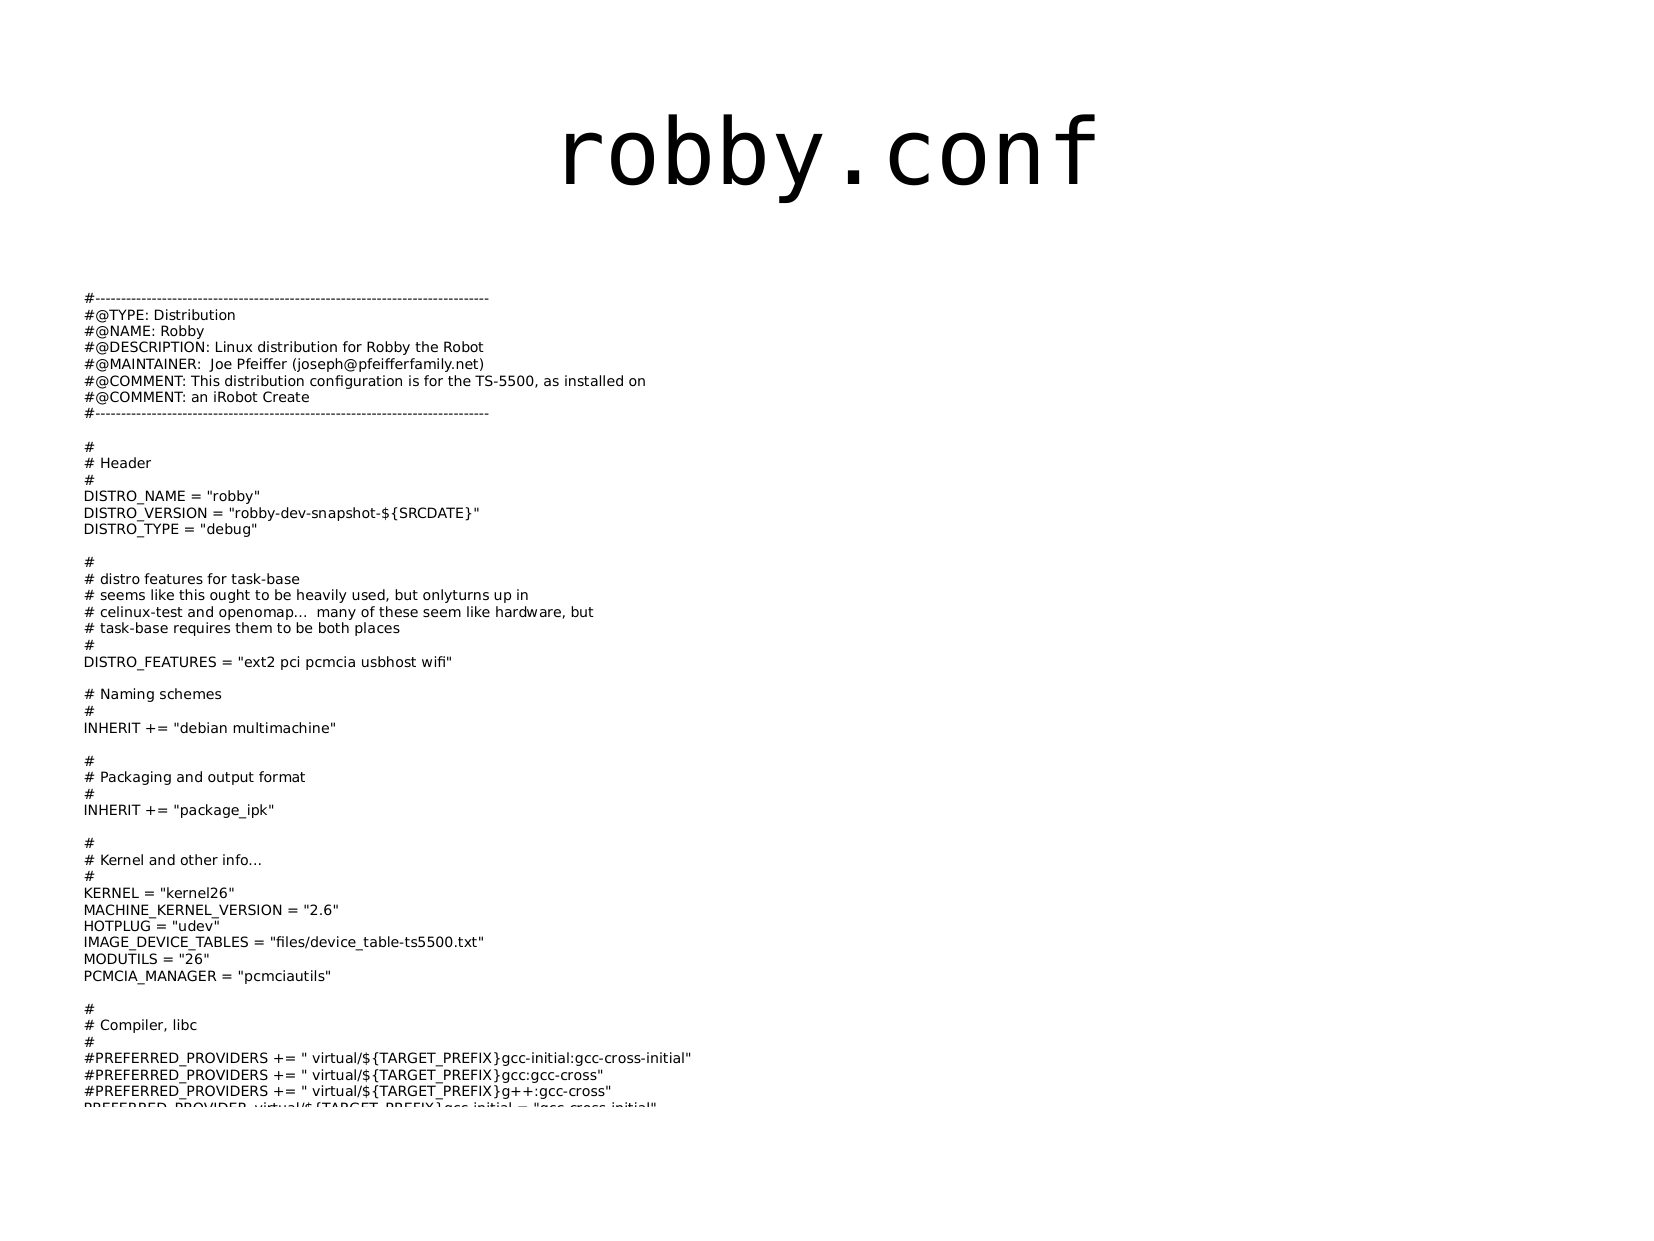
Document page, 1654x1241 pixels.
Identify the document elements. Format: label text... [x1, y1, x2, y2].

chart [82, 290, 1569, 1107]
title robby.conf [82, 56, 1571, 250]
